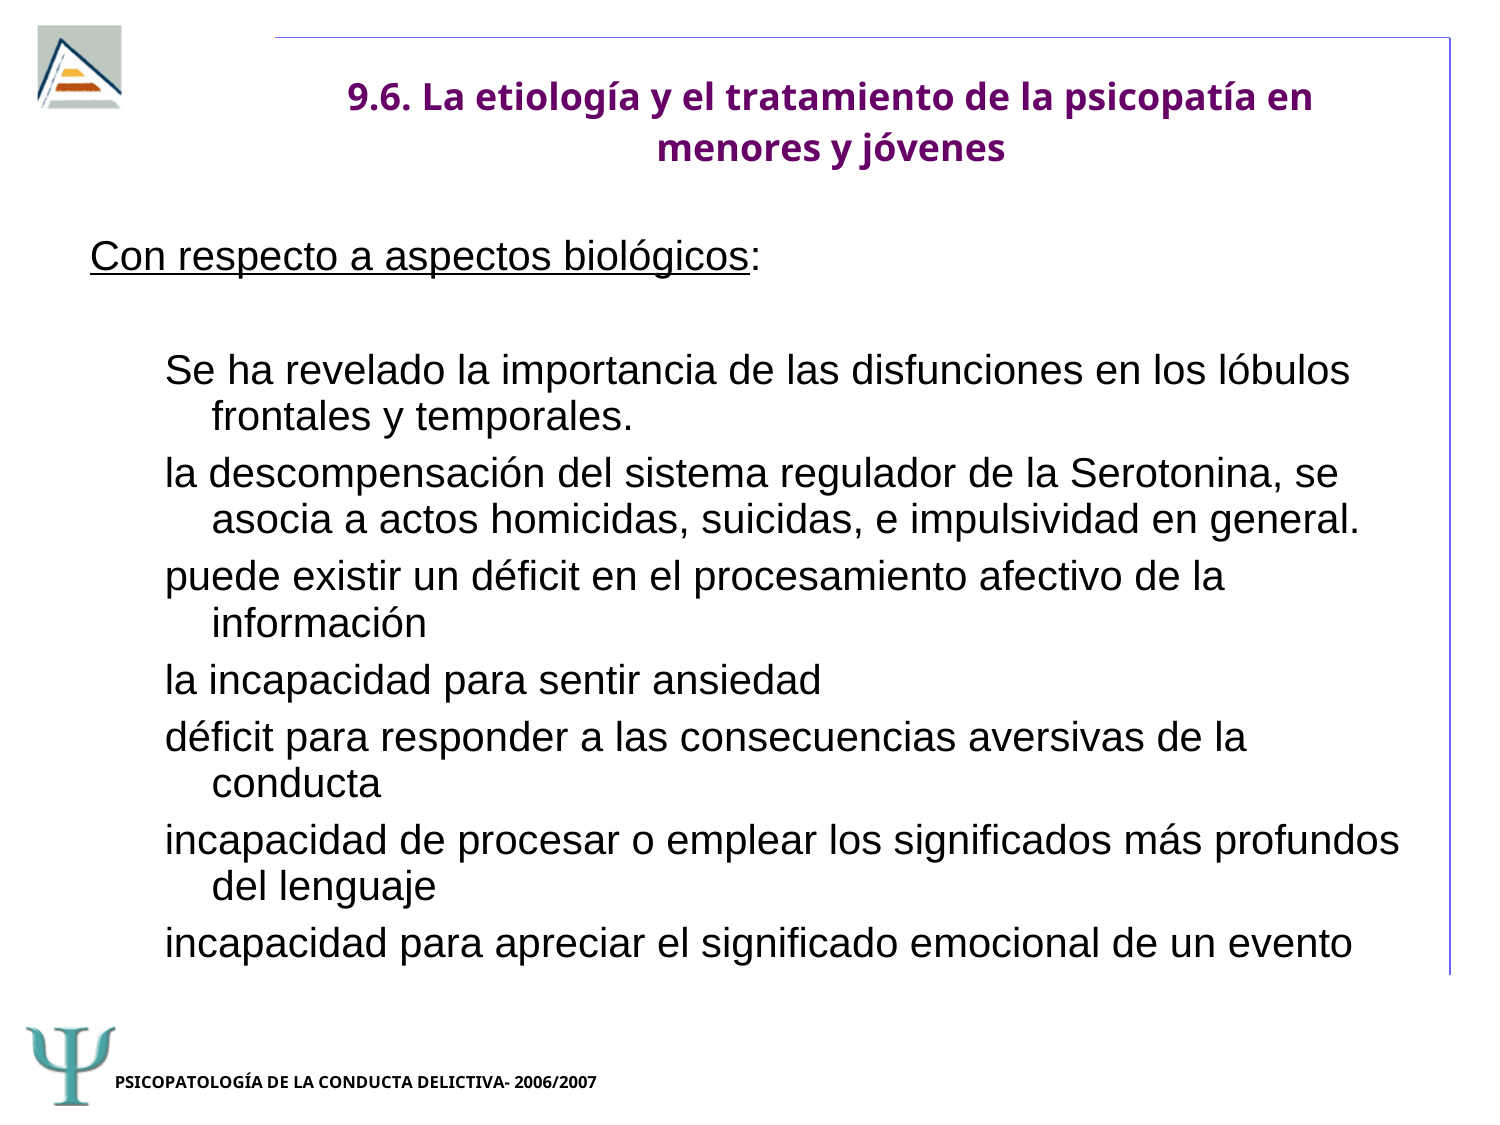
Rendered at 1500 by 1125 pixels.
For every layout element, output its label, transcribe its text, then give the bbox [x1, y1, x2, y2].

title 9.6. La etiología y el tratamiento de la psicopatía en menores y jóvenes [262, 56, 1401, 186]
picture [24, 1024, 75, 1106]
list Con respecto a aspectos biológicos: Se ha revelado la importancia de las disfunciones en los lóbulos frontales y temporales. la descompensación del sistema regulador de la Serotonina, se asocia a actos homicidas, suicidas, e impulsividad en general. puede existir un déficit en el procesamiento afectivo de la información la incapacidad para sentir ansiedad déficit para responder a las consecuencias aversivas de la conducta incapacidad de procesar o emplear los significados más profundos del lenguaje incapacidad para apreciar el significado emocional de un evento [75, 224, 1426, 1125]
picture [37, 24, 122, 109]
